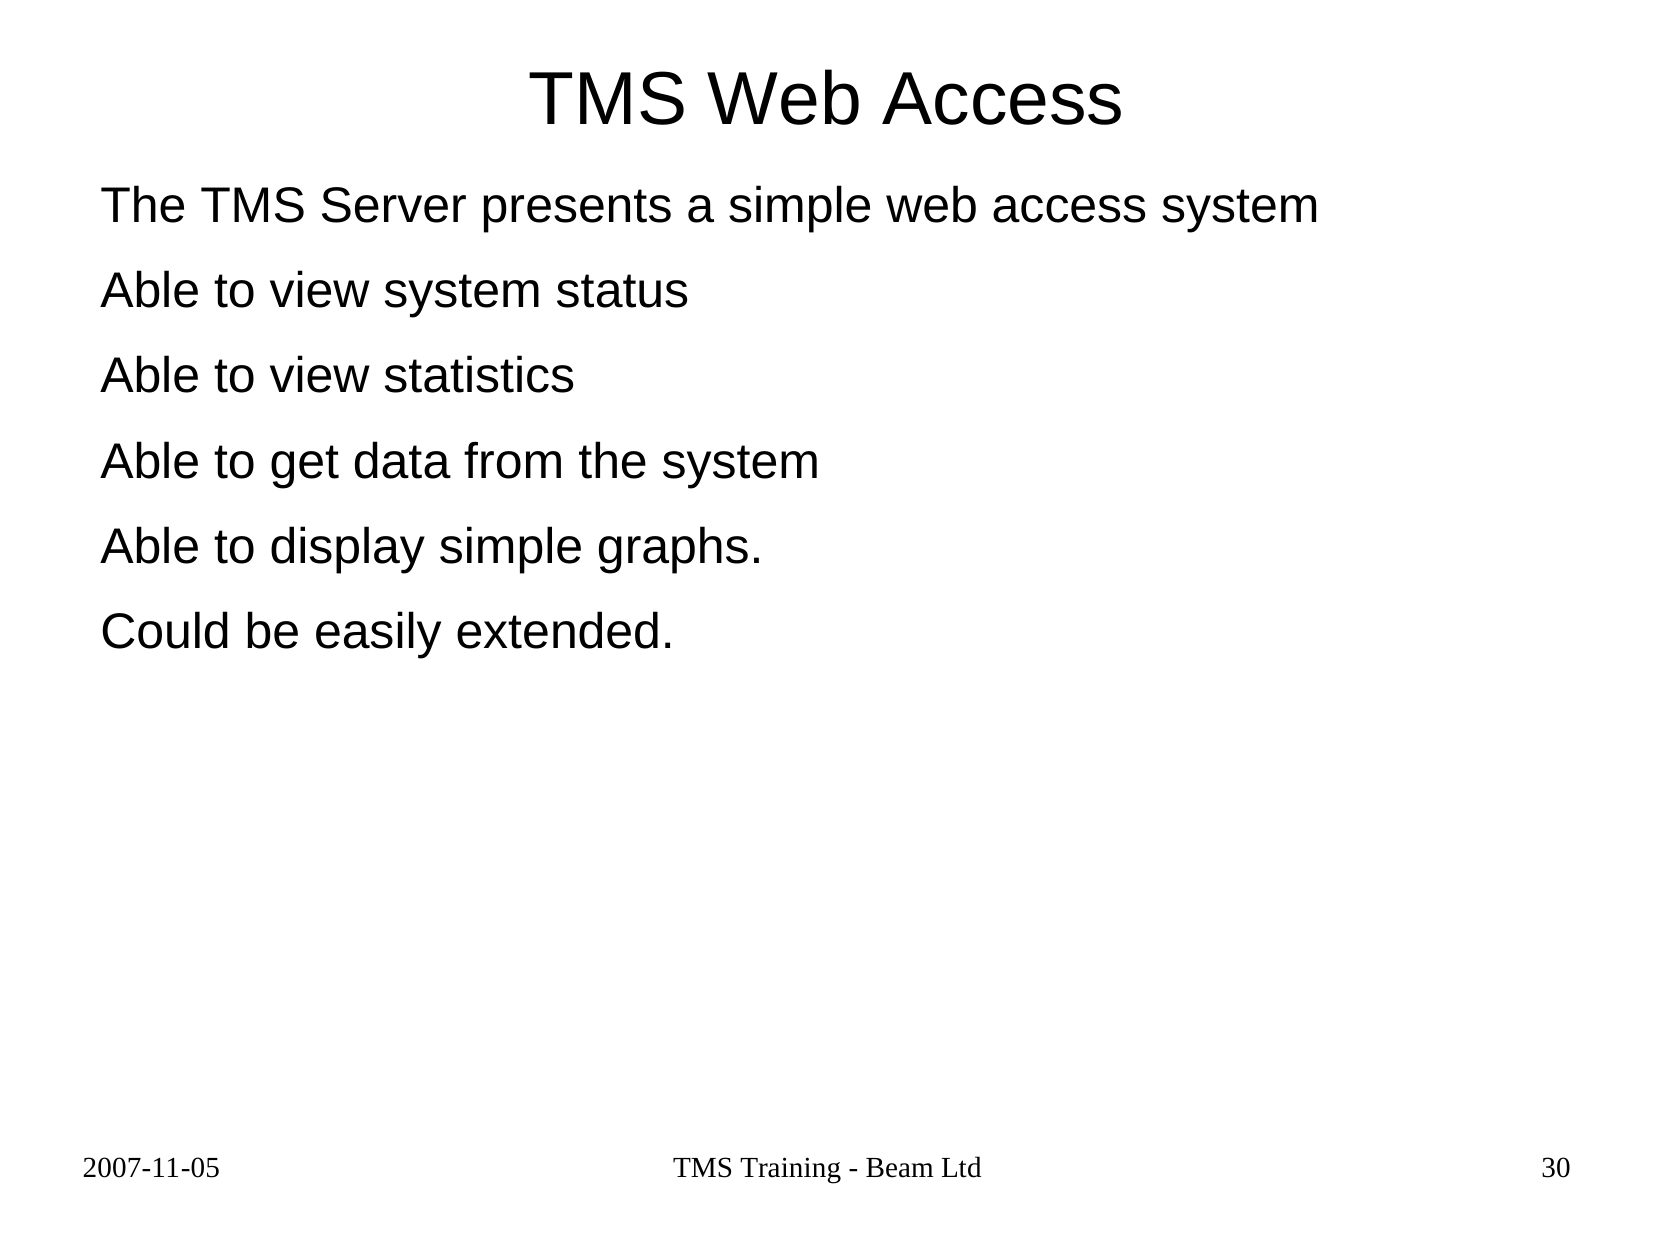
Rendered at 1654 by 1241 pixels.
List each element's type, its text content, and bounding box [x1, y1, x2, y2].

list The TMS Server presents a simple web access system Able to view system status Able to view statistics Able to get data from the system Able to display simple graphs. Could be easily extended. [82, 177, 1571, 1108]
title TMS Web Access [82, 49, 1571, 148]
